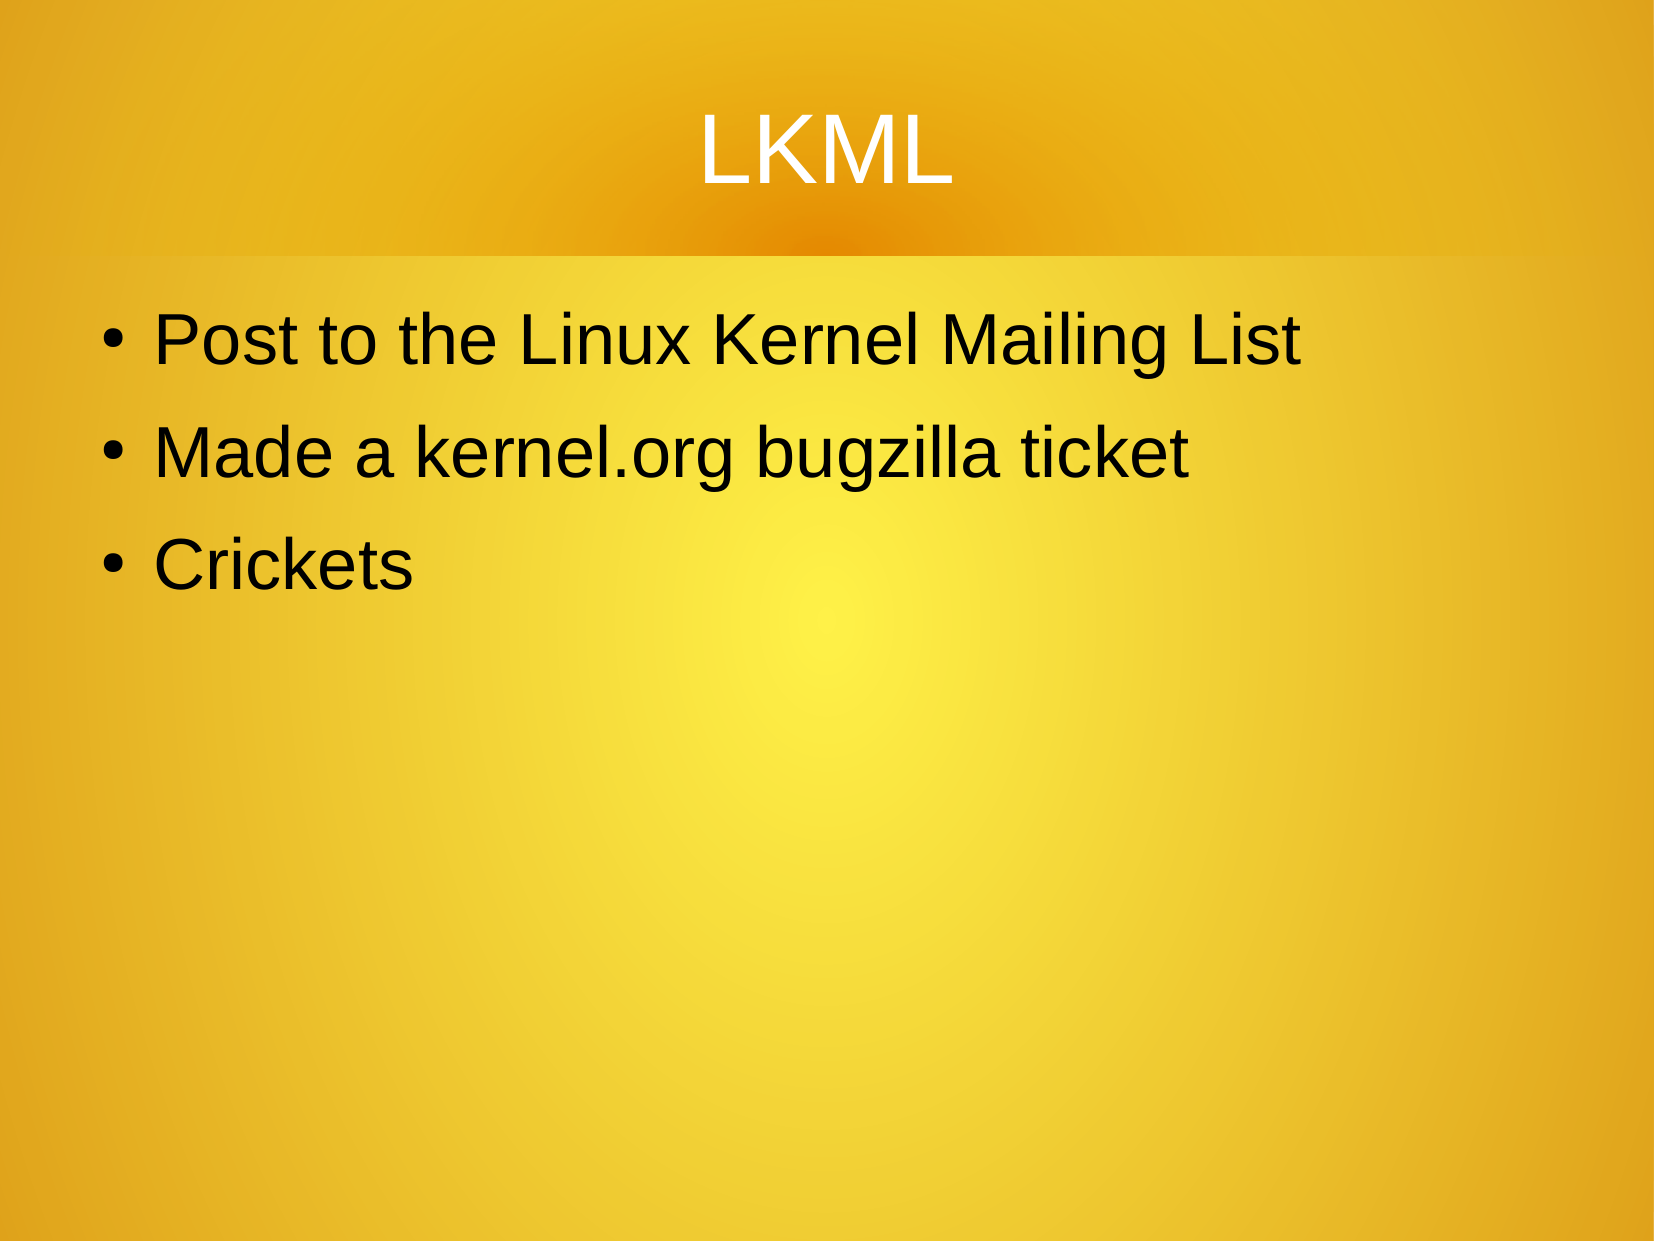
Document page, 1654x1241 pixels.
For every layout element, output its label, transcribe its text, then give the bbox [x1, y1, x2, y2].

list Post to the Linux Kernel Mailing List Made a kernel.org bugzilla ticket Crickets [82, 299, 1571, 1019]
title LKML [82, 47, 1571, 252]
